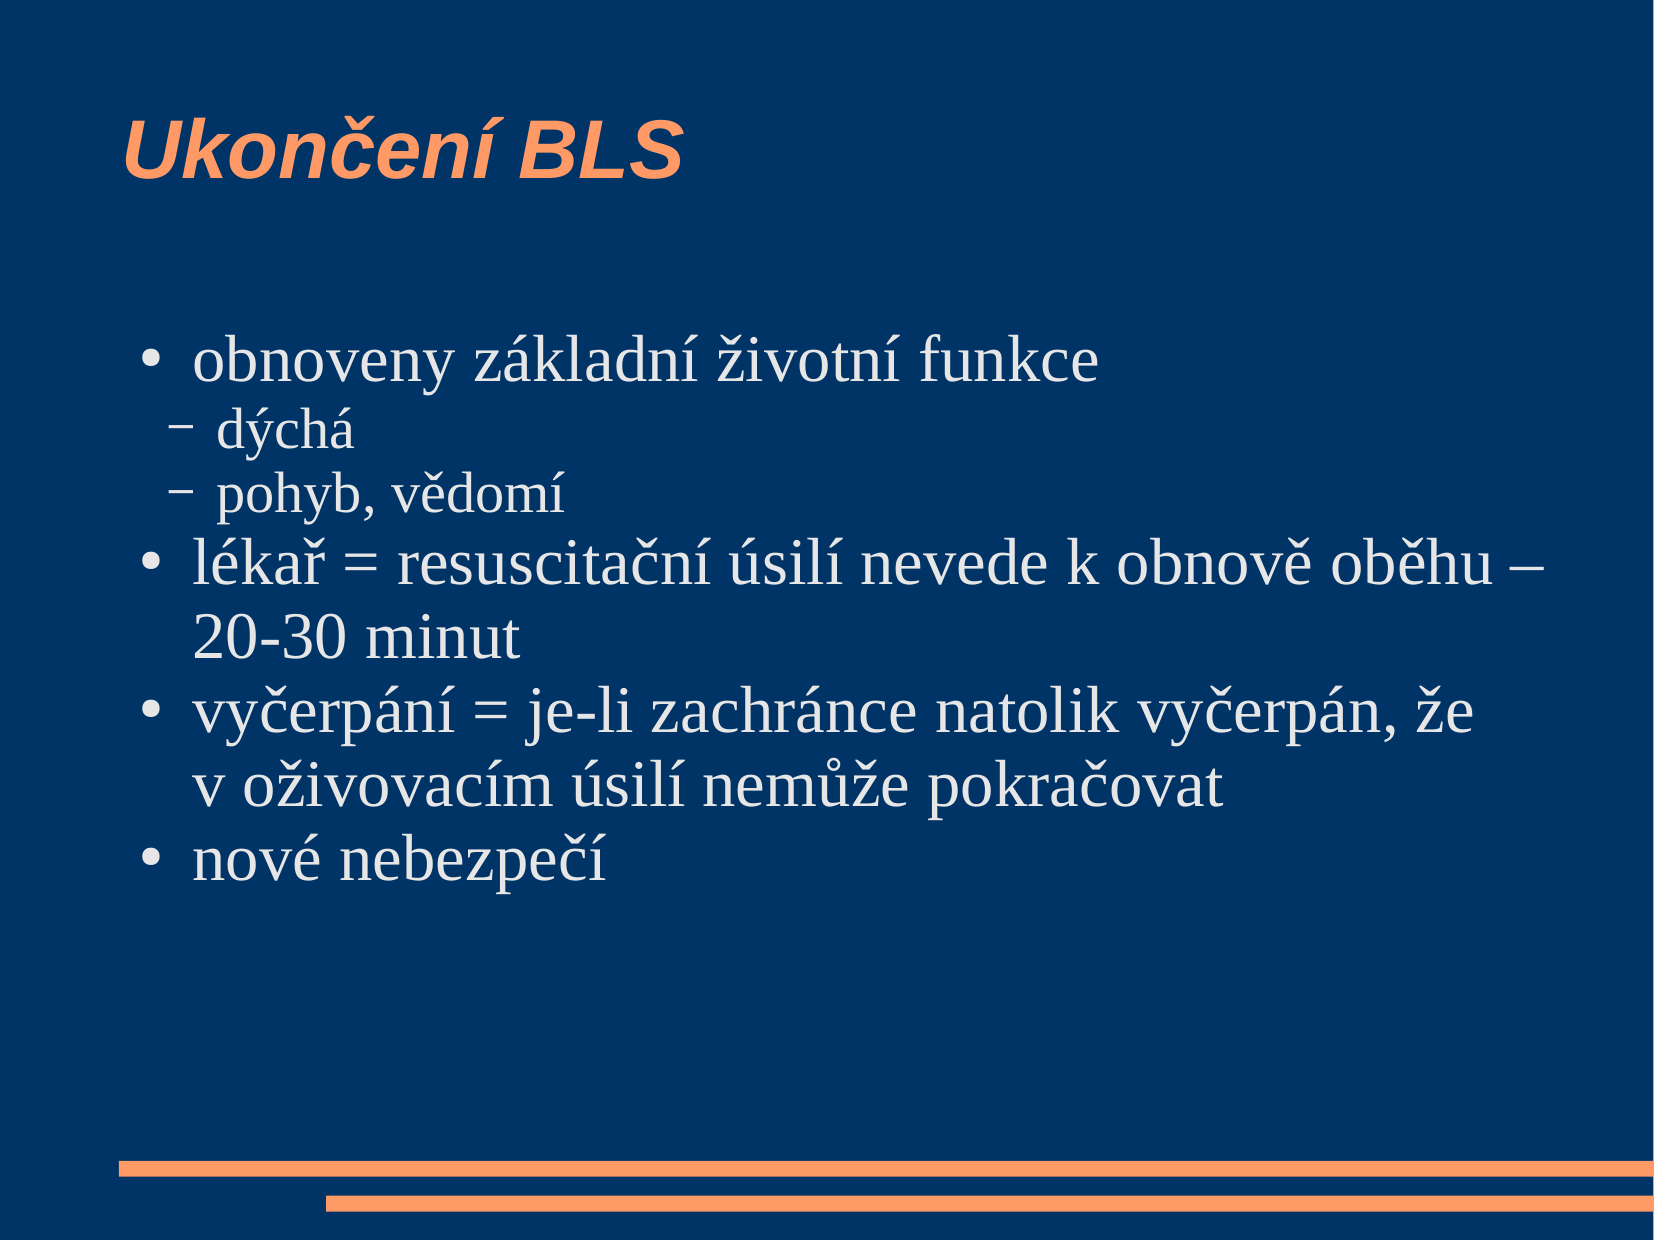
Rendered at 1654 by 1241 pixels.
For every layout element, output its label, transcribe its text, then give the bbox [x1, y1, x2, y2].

title Ukončení BLS [121, 46, 1534, 254]
list obnoveny základní životní funkce dýchá pohyb, vědomí lékař = resuscitační úsilí nevede k obnově oběhu – 20-30 minut vyčerpání = je-li zachránce natolik vyčerpán, že v oživovacím úsilí nemůže pokračovat nové nebezpečí [121, 322, 1561, 1132]
